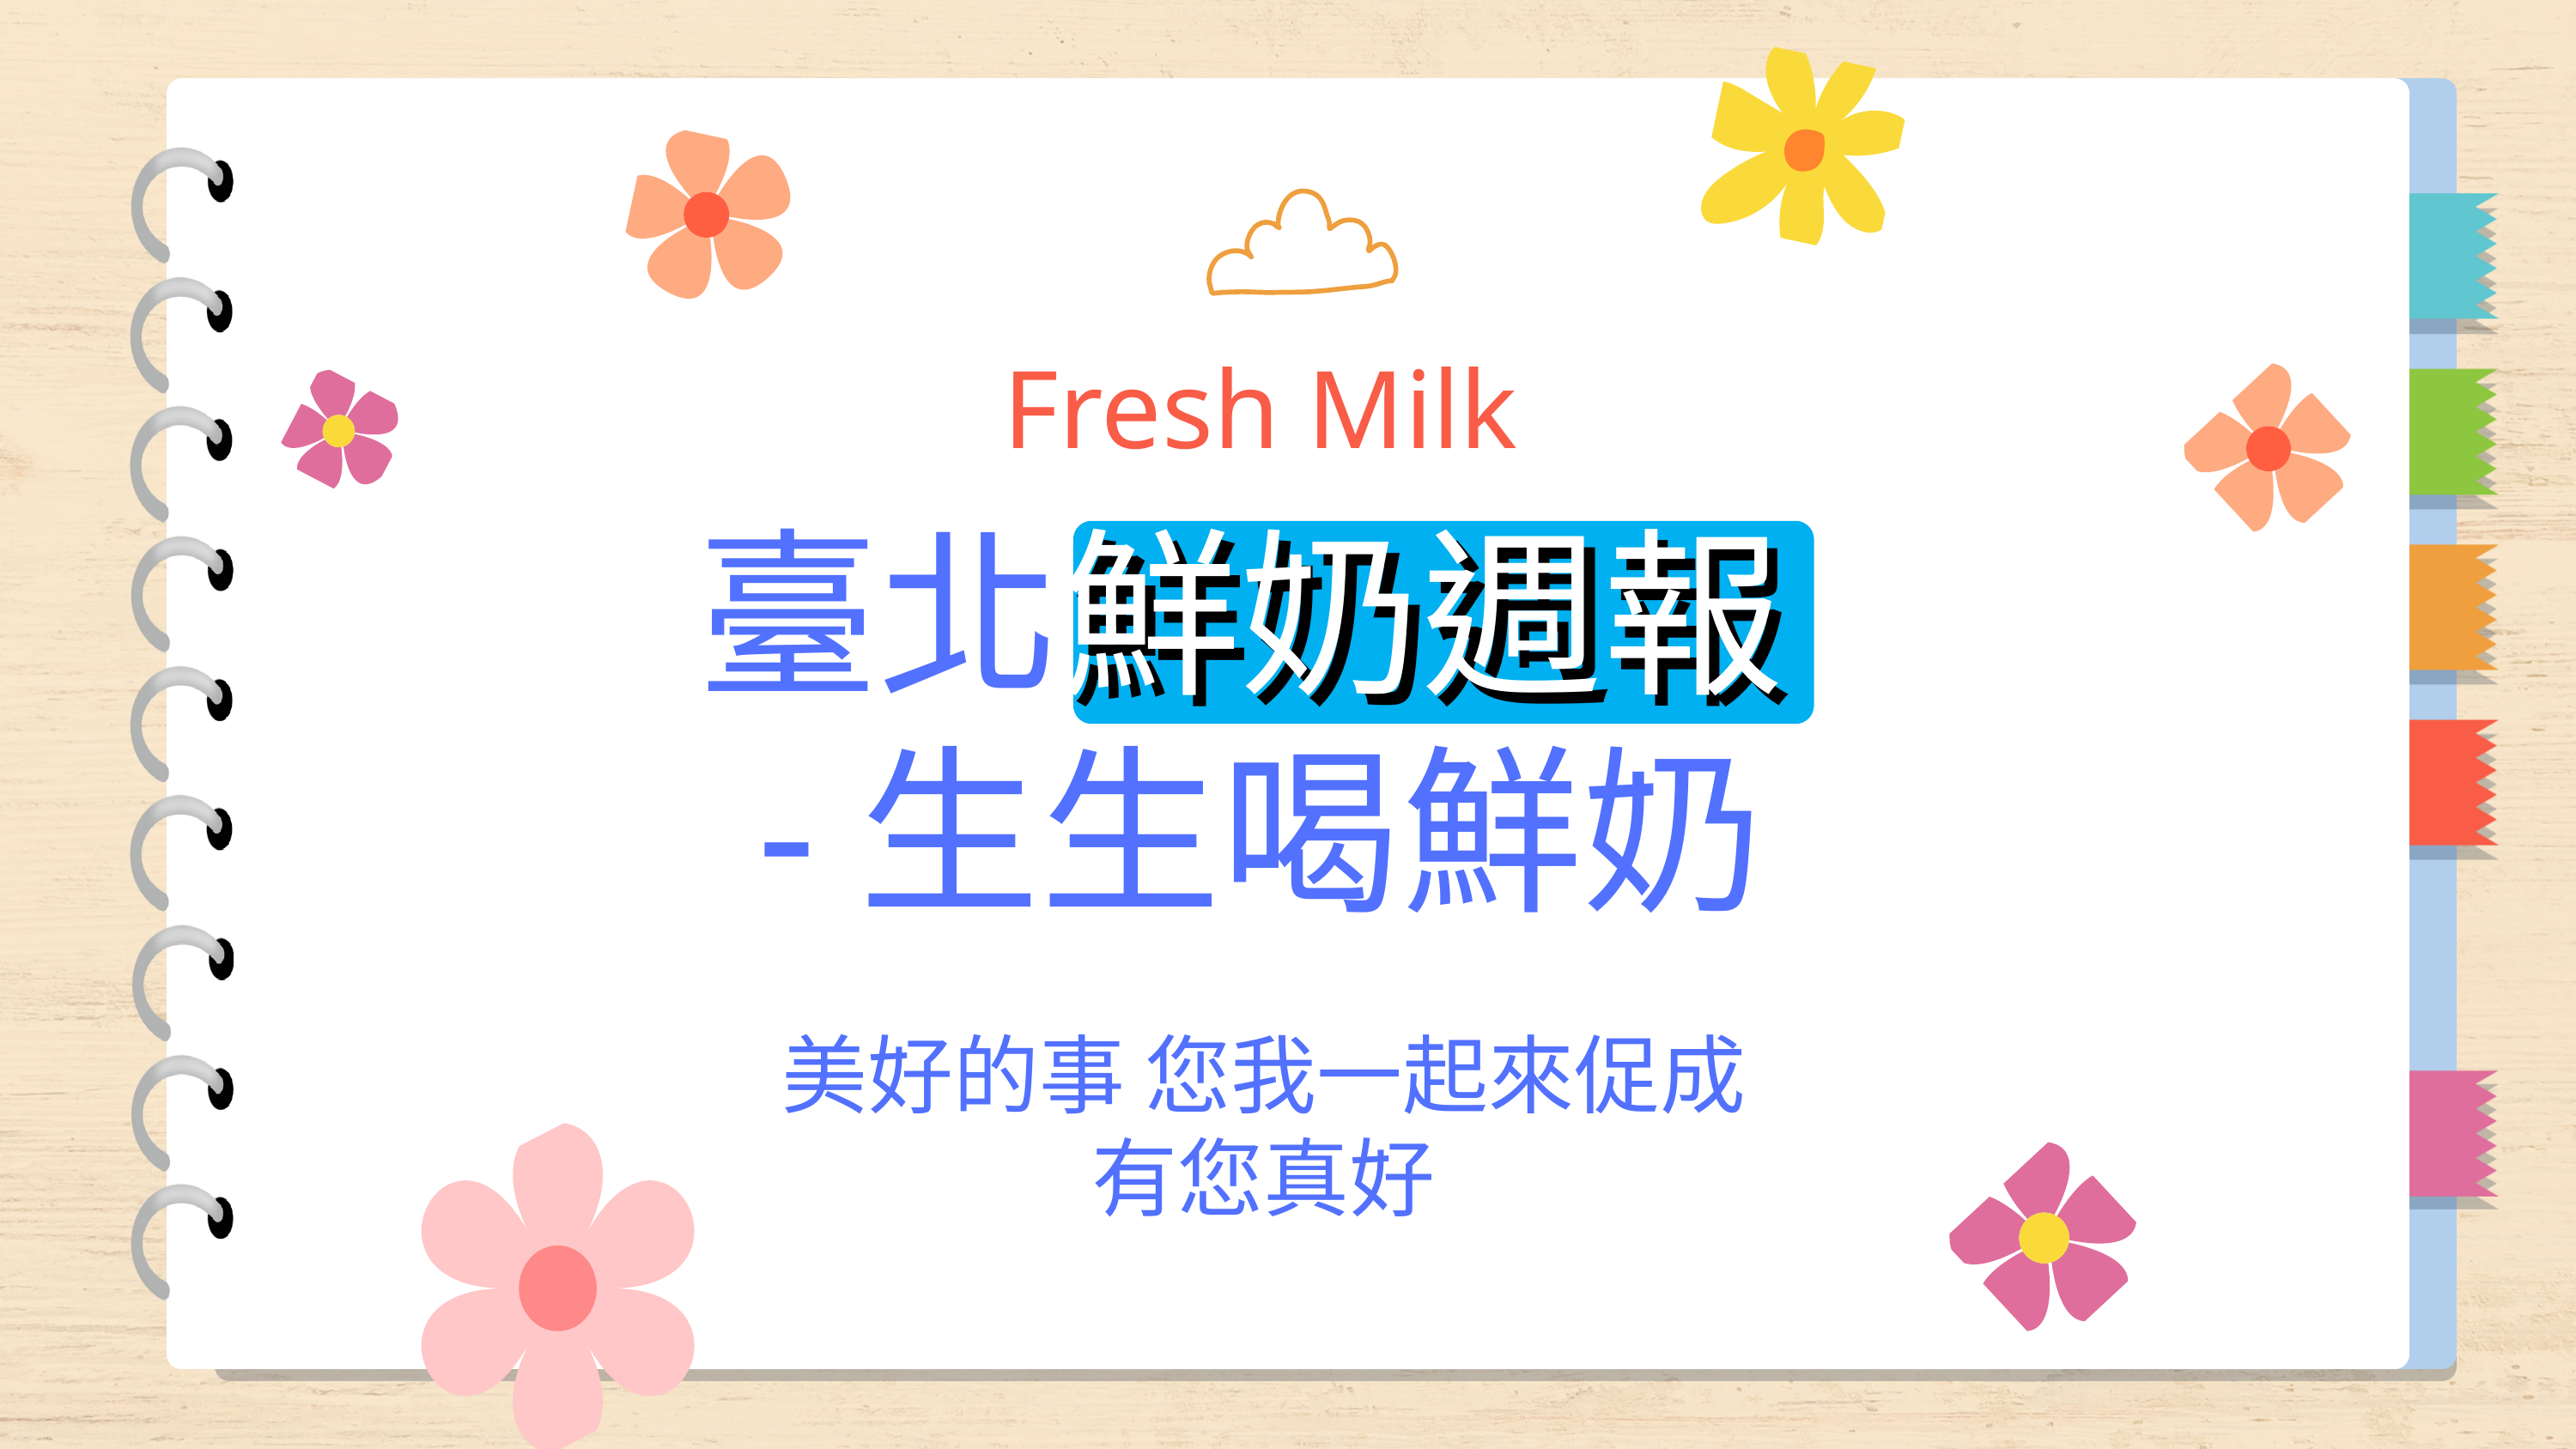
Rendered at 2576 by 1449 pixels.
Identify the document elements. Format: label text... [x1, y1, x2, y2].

text_box [1693, 38, 1915, 258]
text_box [2178, 357, 2374, 553]
text_box 美好的事 您我一起來促成 有您真好 [647, 1021, 1881, 1229]
text_box [273, 365, 415, 506]
text_box [614, 122, 814, 320]
text_box 臺北鮮奶週報 -生生喝鮮奶 [644, 500, 1879, 940]
text_box [130, 148, 234, 1301]
text_box [1205, 185, 1400, 297]
text_box [1942, 1135, 2162, 1355]
text_box [343, 1083, 772, 1449]
text_box Fresh Milk [889, 319, 1634, 466]
